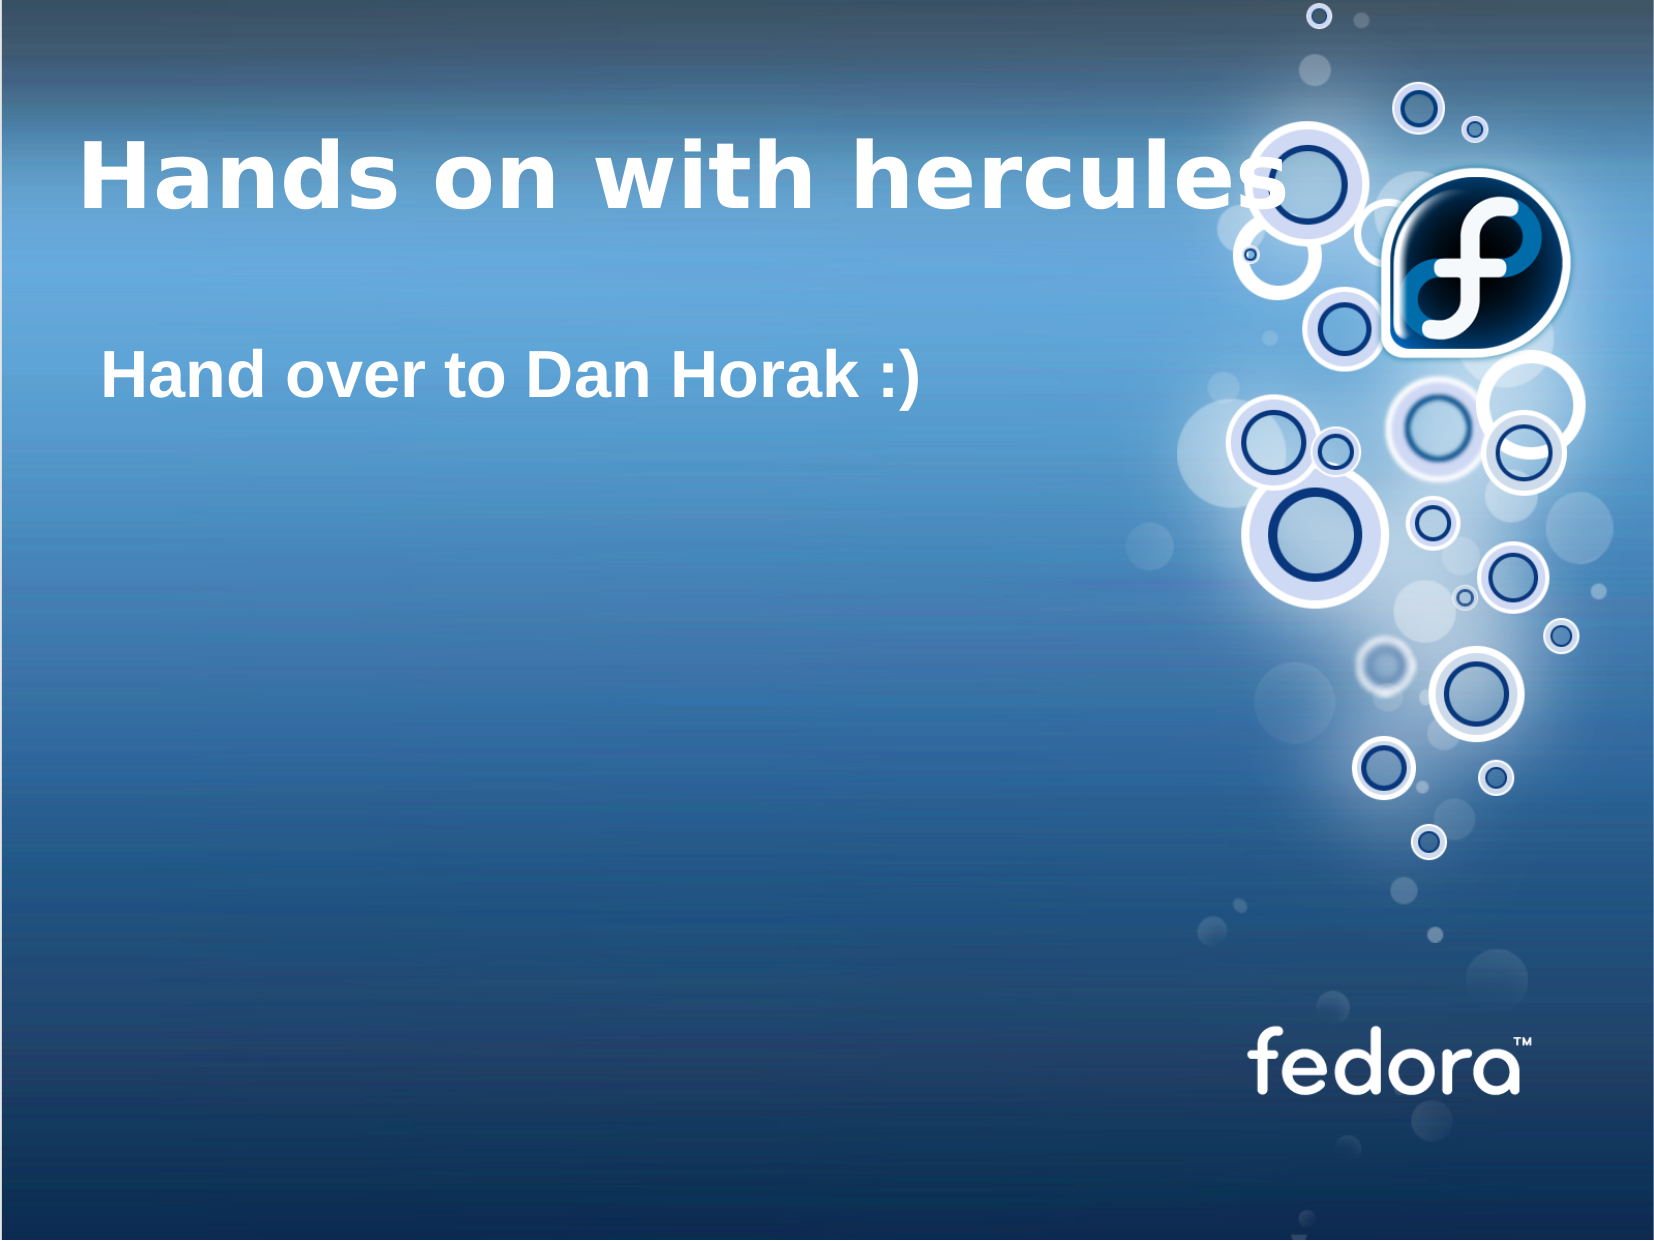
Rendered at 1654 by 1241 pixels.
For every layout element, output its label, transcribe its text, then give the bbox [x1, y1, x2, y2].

list Hand over to Dan Horak :) [82, 337, 1388, 1142]
title Hands on with hercules [76, 80, 1565, 273]
picture [1, 0, 1654, 1240]
